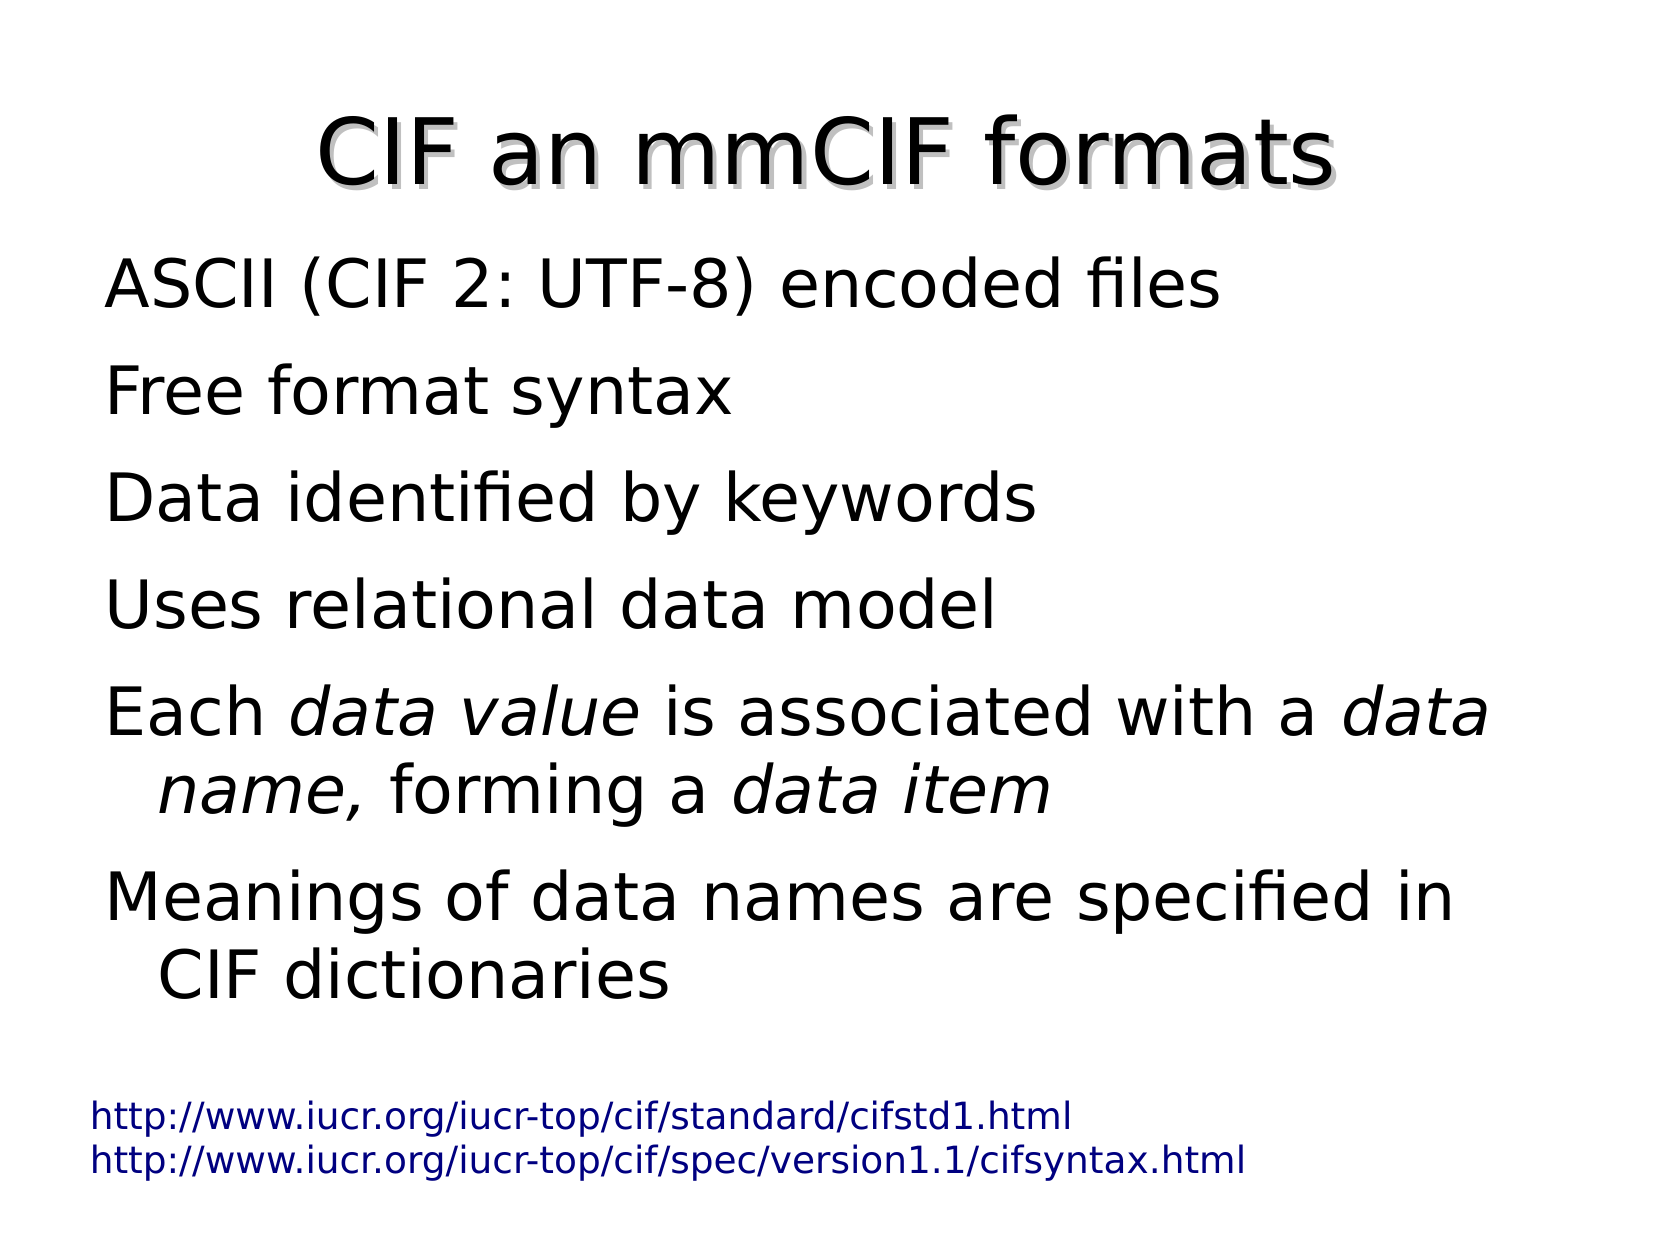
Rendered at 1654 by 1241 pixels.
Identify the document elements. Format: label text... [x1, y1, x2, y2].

list ASCII (CIF 2: UTF-8) encoded files Free format syntax Data identified by keywords Uses relational data model Each data value is associated with a data name, forming a data item Meanings of data names are specified in CIF dictionaries [86, 245, 1576, 1015]
text_box http://www.iucr.org/iucr-top/cif/standard/cifstd1.html http://www.iucr.org/iucr-top/cif/spec/version1.1/cifsyntax.html [75, 1087, 1539, 1190]
title CIF an mmCIF formats [82, 49, 1571, 257]
